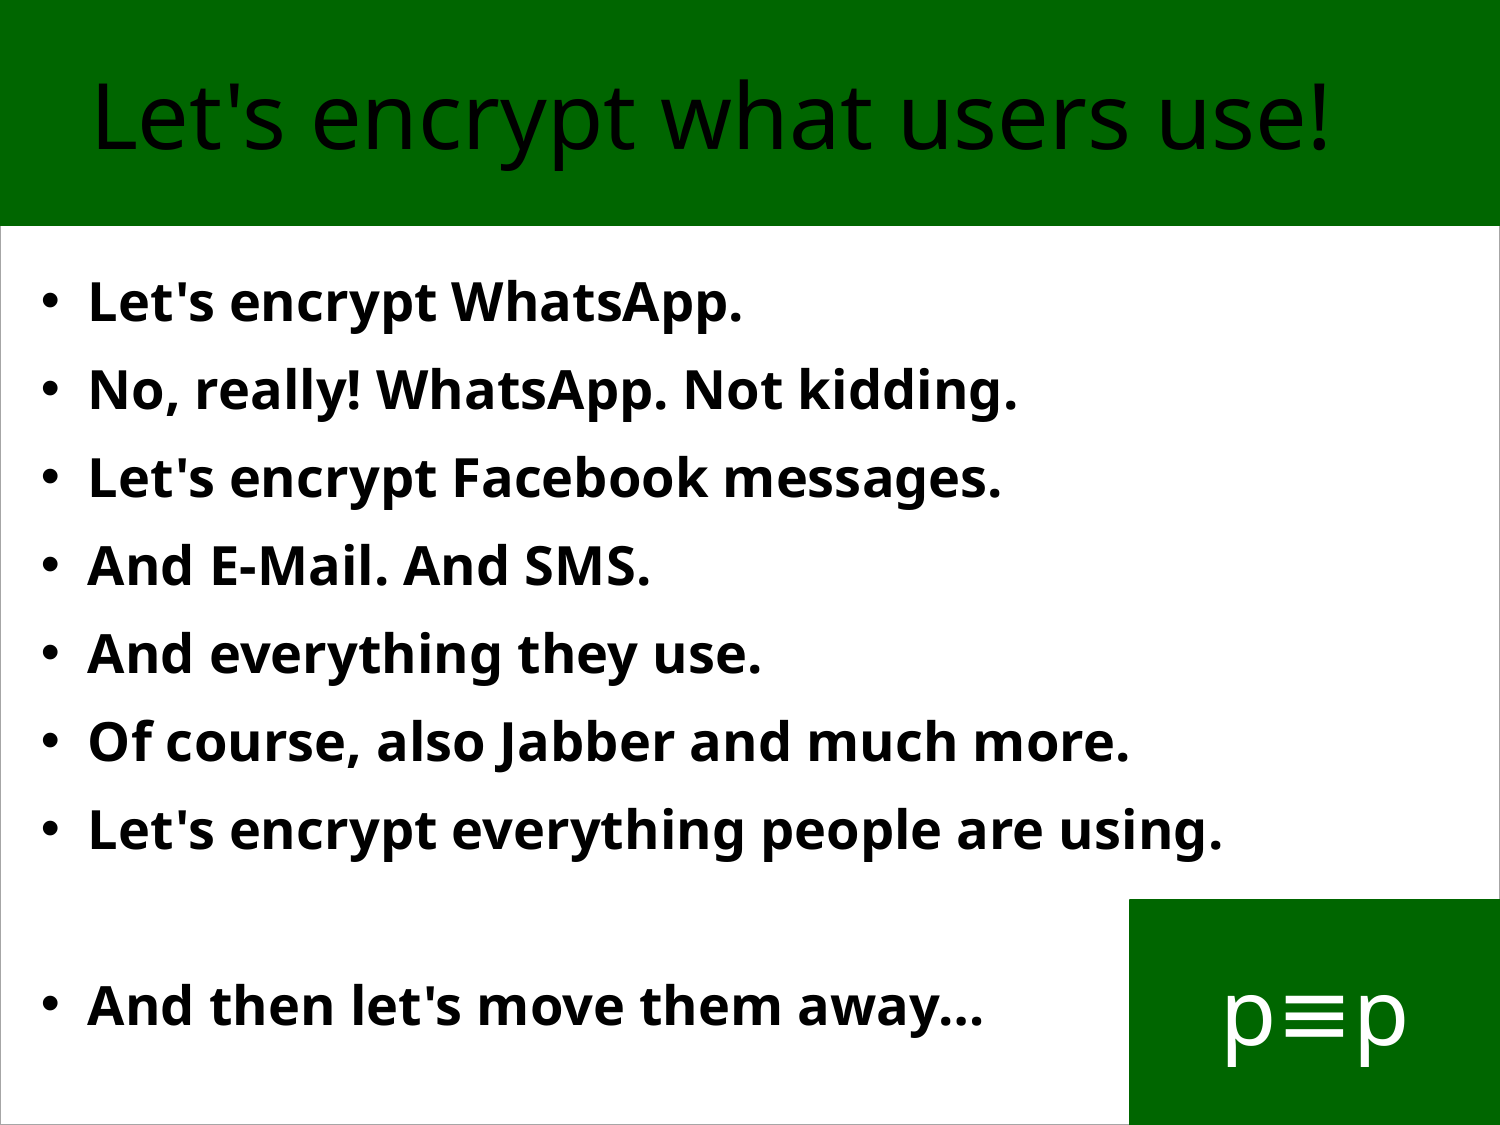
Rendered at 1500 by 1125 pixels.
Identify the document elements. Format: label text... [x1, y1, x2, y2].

list Let's encrypt WhatsApp. No, really! WhatsApp. Not kidding. Let's encrypt Facebook messages. And E-Mail. And SMS. And everything they use. Of course, also Jabber and much more. Let's encrypt everything people are using. And then let's move them away… [25, 260, 1404, 1103]
text_box p≡p [1130, 899, 1500, 1125]
title Let's encrypt what users use! [0, 0, 1500, 225]
